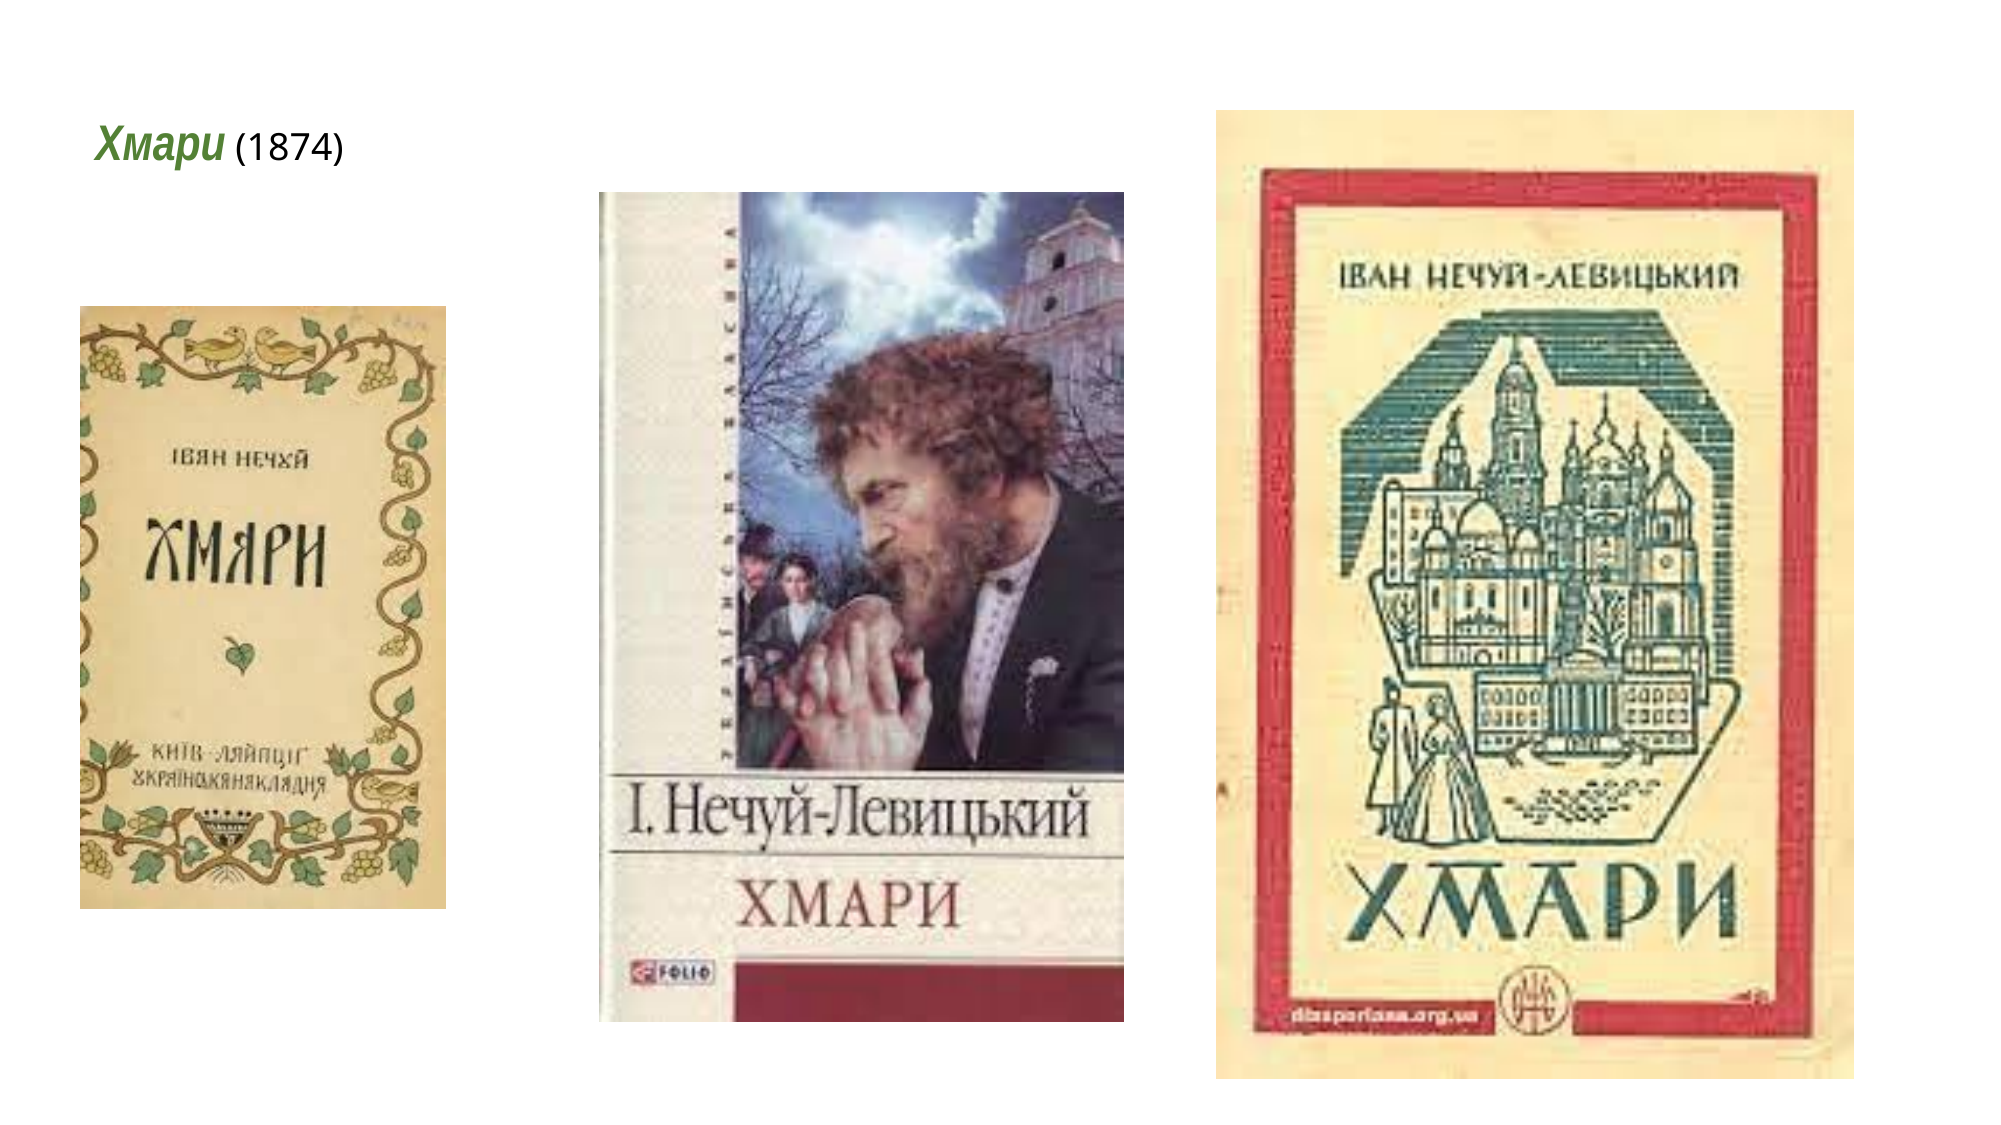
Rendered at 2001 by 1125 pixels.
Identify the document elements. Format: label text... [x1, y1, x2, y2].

picture [1216, 111, 1854, 1079]
picture [80, 306, 446, 909]
text_box Хмари (1874) [80, 102, 1081, 179]
picture [599, 192, 1124, 1023]
